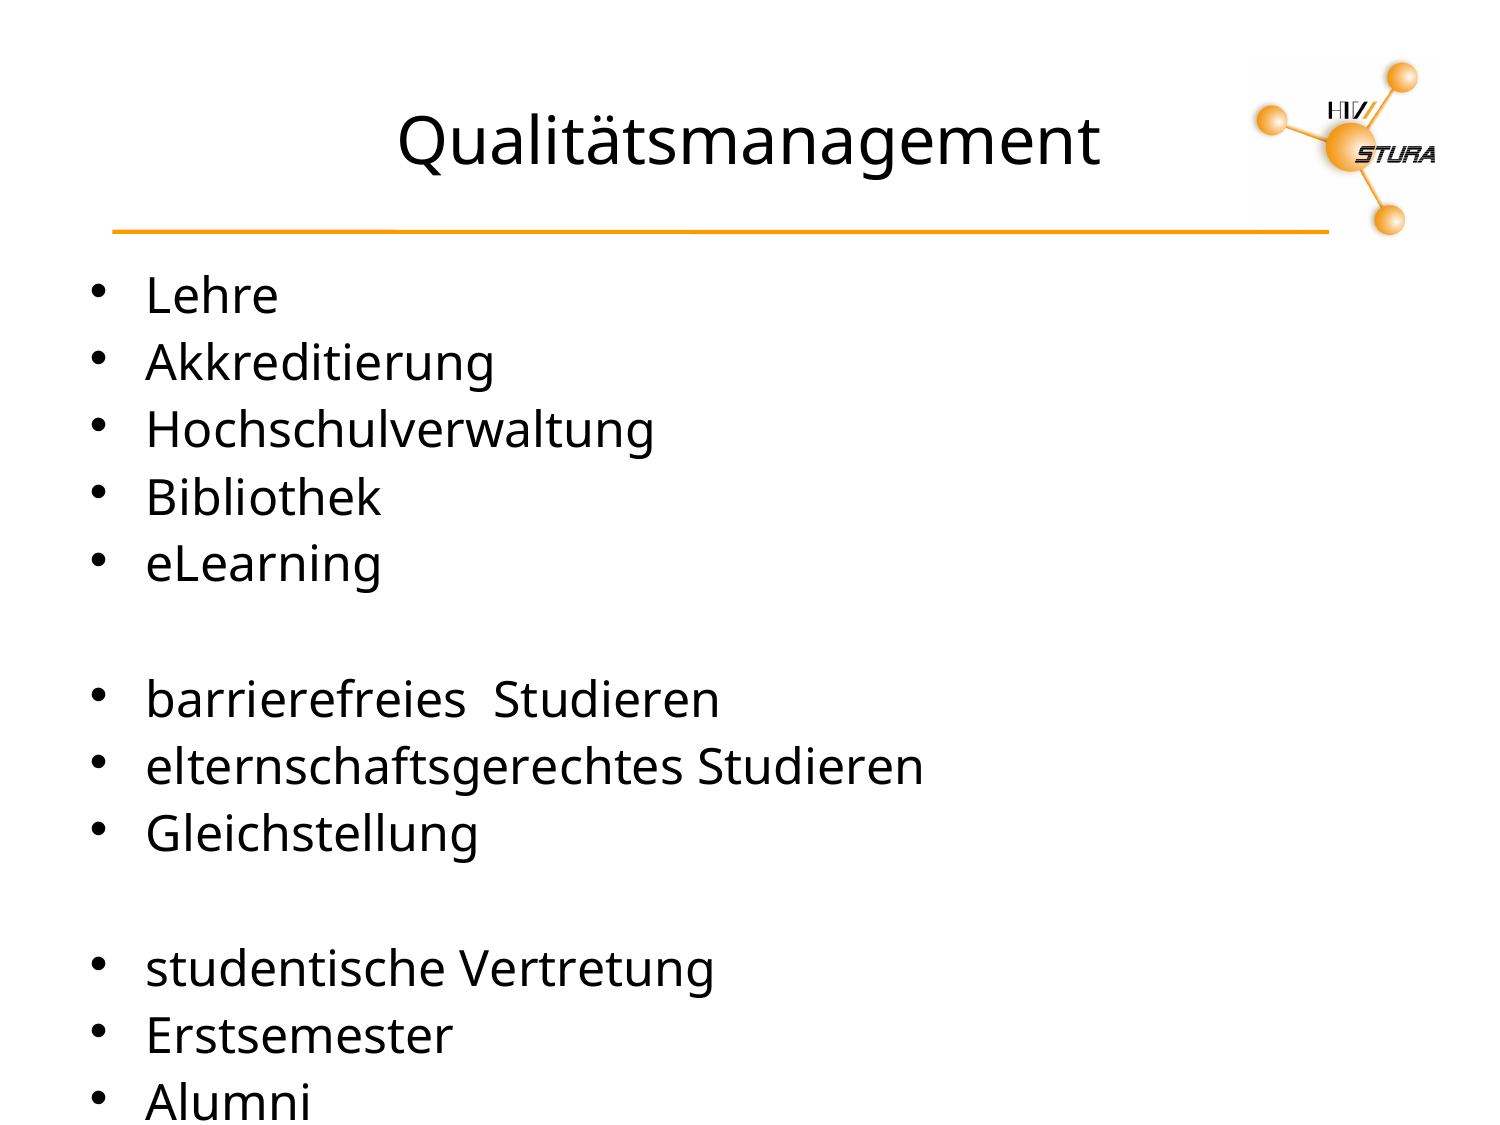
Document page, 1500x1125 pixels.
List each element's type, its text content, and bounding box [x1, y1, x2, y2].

title Qualitätsmanagement [74, 45, 1424, 233]
picture [1246, 54, 1435, 242]
list Lehre Akkreditierung Hochschulverwaltung Bibliothek eLearning barrierefreies Studieren elternschaftsgerechtes Studieren Gleichstellung studentische Vertretung Erstsemester Alumni [75, 262, 1426, 1093]
